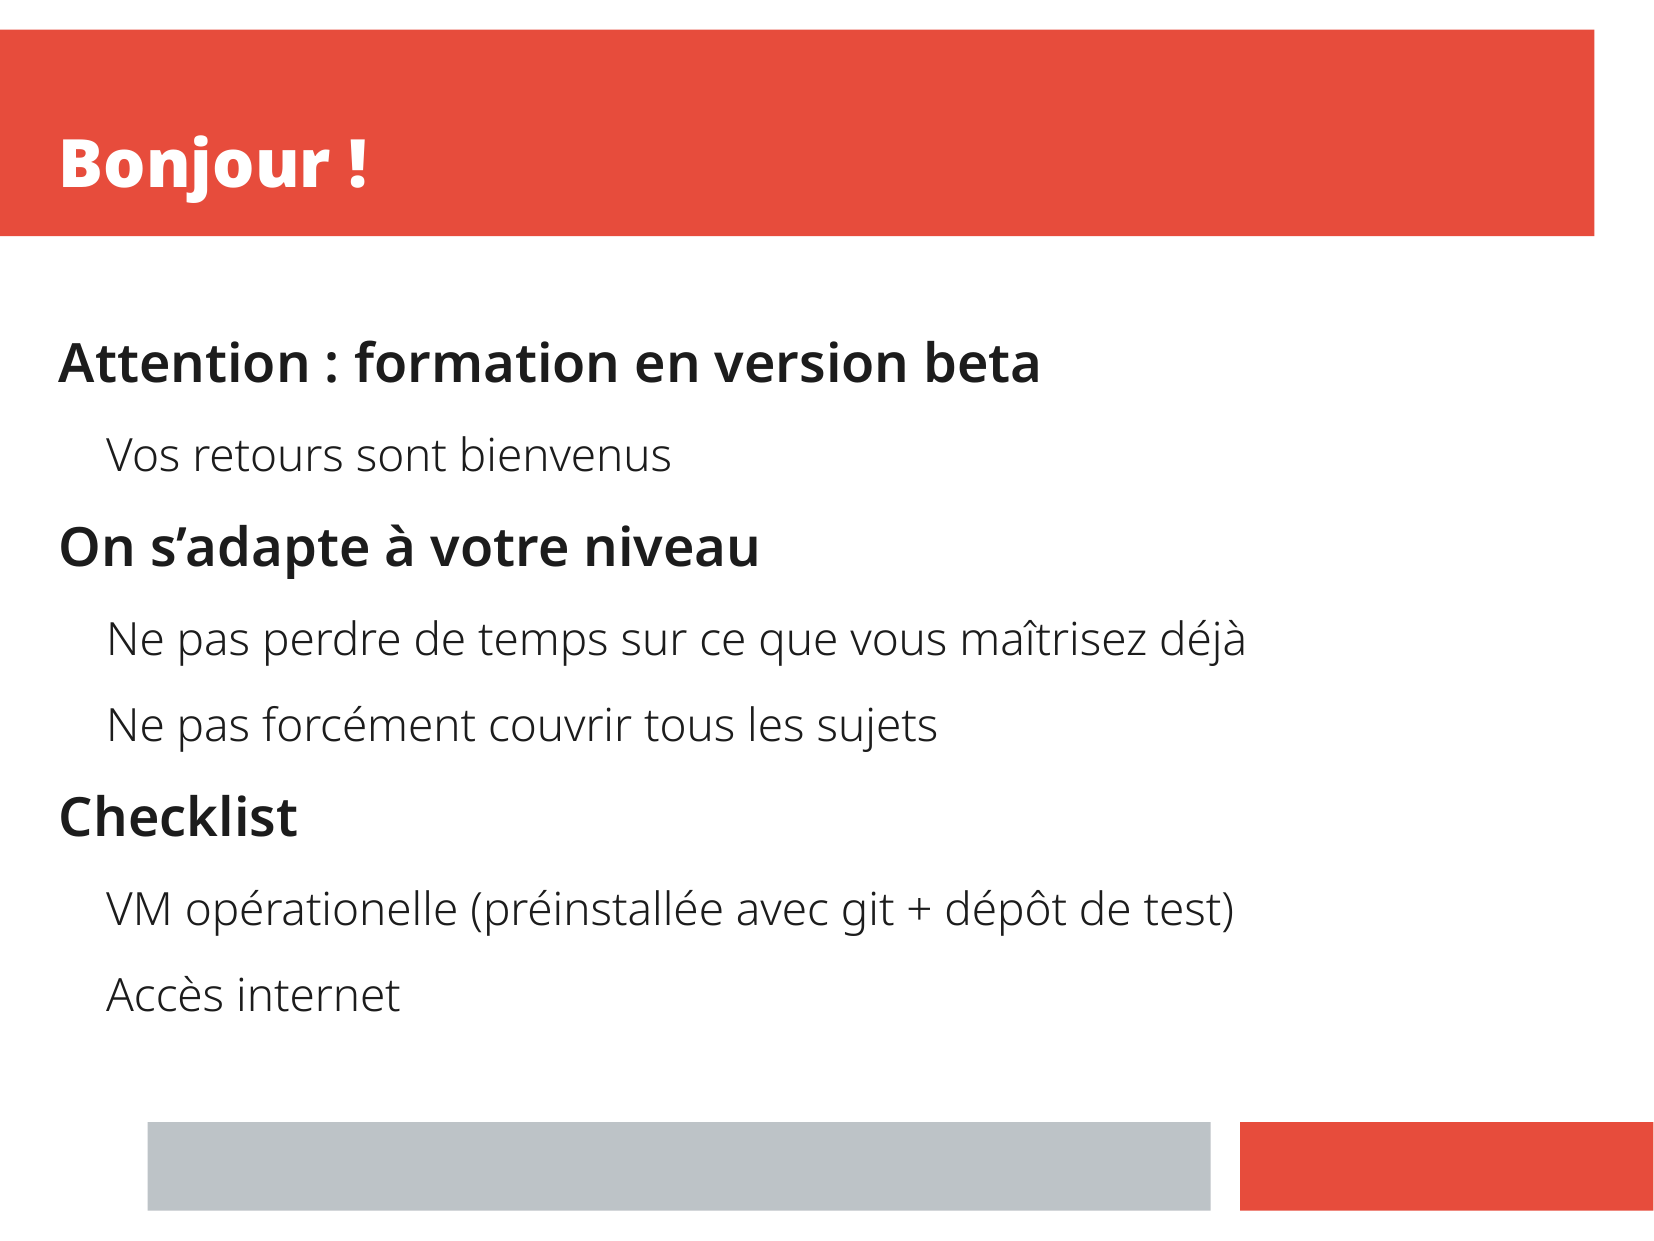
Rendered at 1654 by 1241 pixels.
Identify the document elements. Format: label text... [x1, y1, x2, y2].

list Attention : formation en version beta Vos retours sont bienvenus On s’adapte à votre niveau Ne pas perdre de temps sur ce que vous maîtrisez déjà Ne pas forcément couvrir tous les sujets Checklist VM opérationelle (préinstallée avec git + dépôt de test) Accès internet [59, 324, 1565, 1093]
title Bonjour ! [59, 59, 1595, 207]
